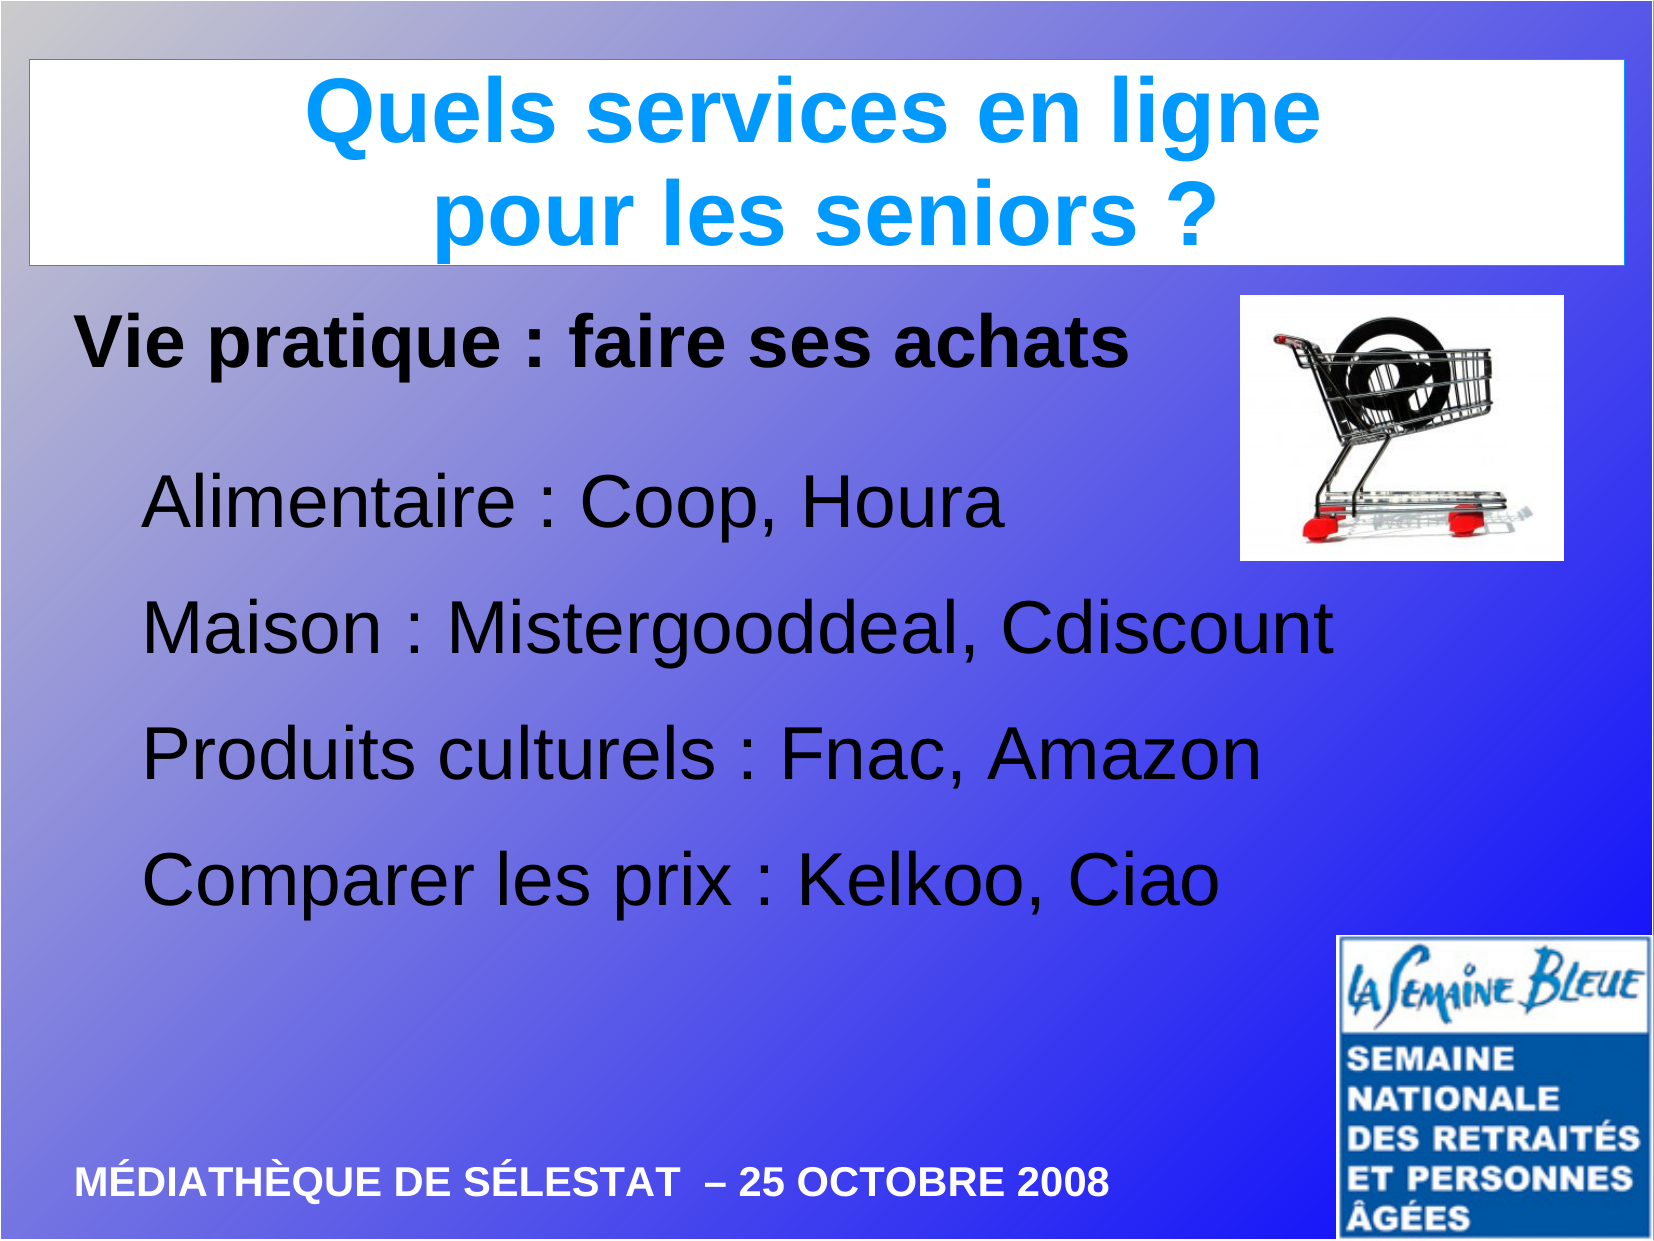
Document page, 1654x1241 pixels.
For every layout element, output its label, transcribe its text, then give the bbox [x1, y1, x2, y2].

text_box Vie pratique : faire ses achats [59, 292, 1625, 392]
picture [1336, 935, 1654, 1241]
subtitle Alimentaire : Coop, Houra Maison : Mistergooddeal, Cdiscount Produits culturels : Fnac, Amazon Comparer les prix : Kelkoo, Ciao [118, 413, 1571, 927]
text_box Quels services en ligne pour les seniors ? [29, 59, 1625, 266]
picture [1240, 295, 1564, 562]
text_box [0, 0, 1654, 1241]
text_box MÉDIATHÈQUE DE SÉLESTAT – 25 OCTOBRE 2008 [59, 1151, 1329, 1214]
